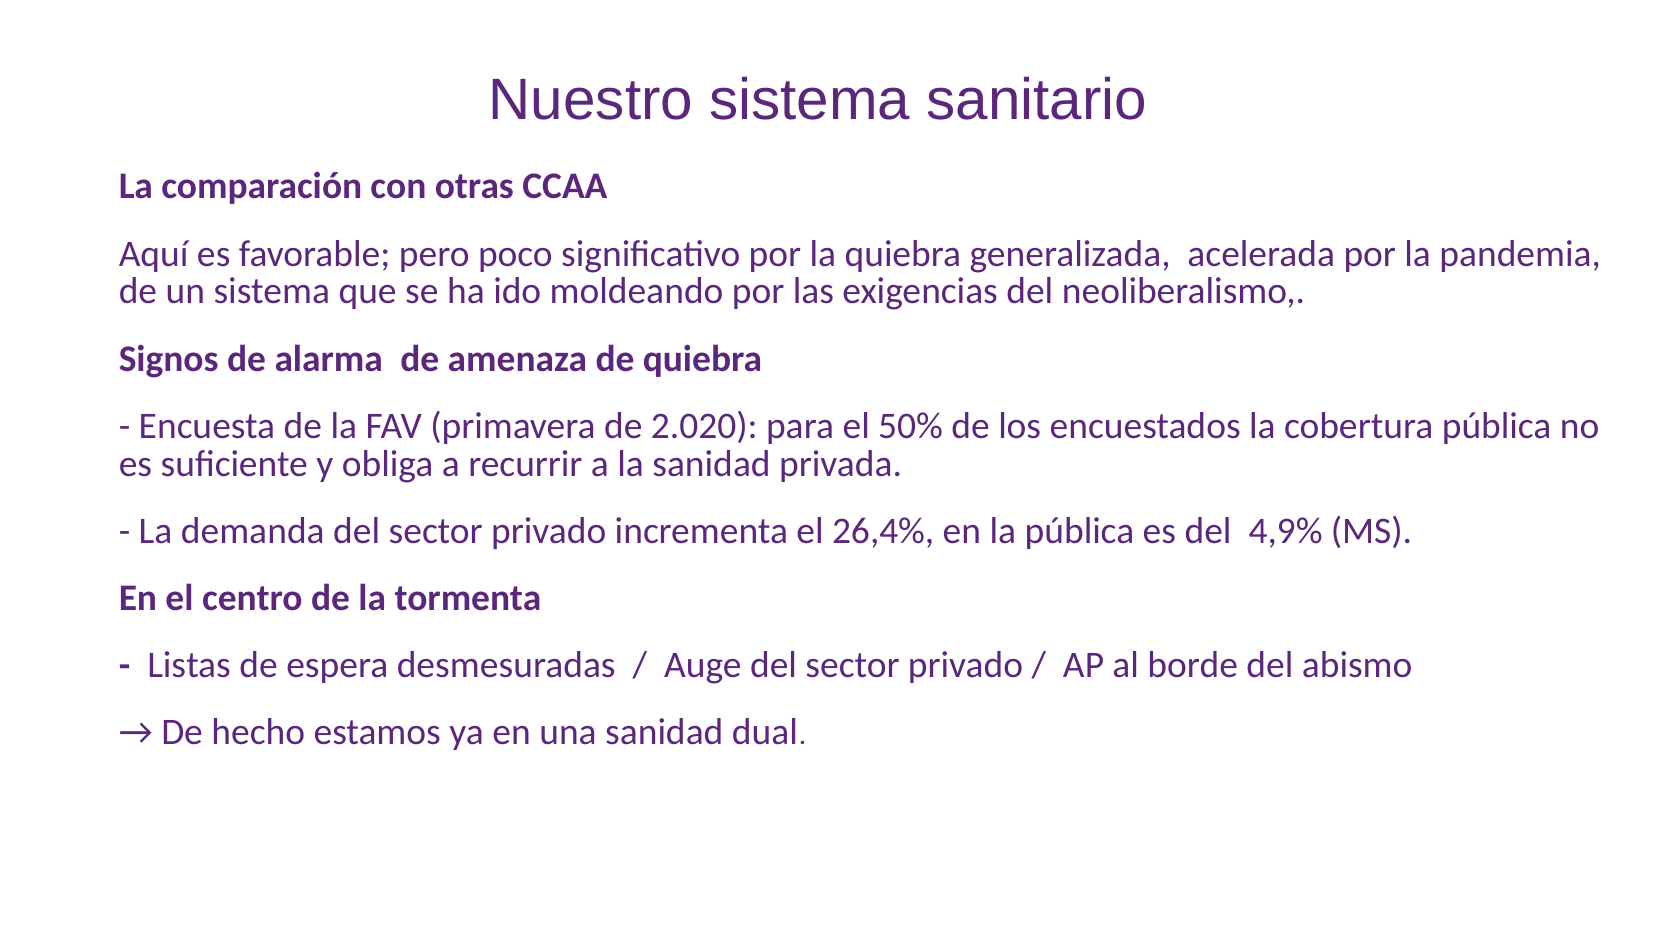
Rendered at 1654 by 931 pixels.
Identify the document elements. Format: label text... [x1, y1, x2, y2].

title Nuestro sistema sanitario [82, 37, 1571, 162]
list La comparación con otras CCAA Aquí es favorable; pero poco significativo por la quiebra generalizada, acelerada por la pandemia, de un sistema que se ha ido moldeando por las exigencias del neoliberalismo,. Signos de alarma de amenaza de quiebra - Encuesta de la FAV (primavera de 2.020): para el 50% de los encuestados la cobertura pública no es suficiente y obliga a recurrir a la sanidad privada. - La demanda del sector privado incrementa el 26,4%, en la pública es del 4,9% (MS). En el centro de la tormenta - Listas de espera desmesuradas / Auge del sector privado / AP al borde del abismo → De hecho estamos ya en una sanidad dual. [118, 170, 1607, 821]
